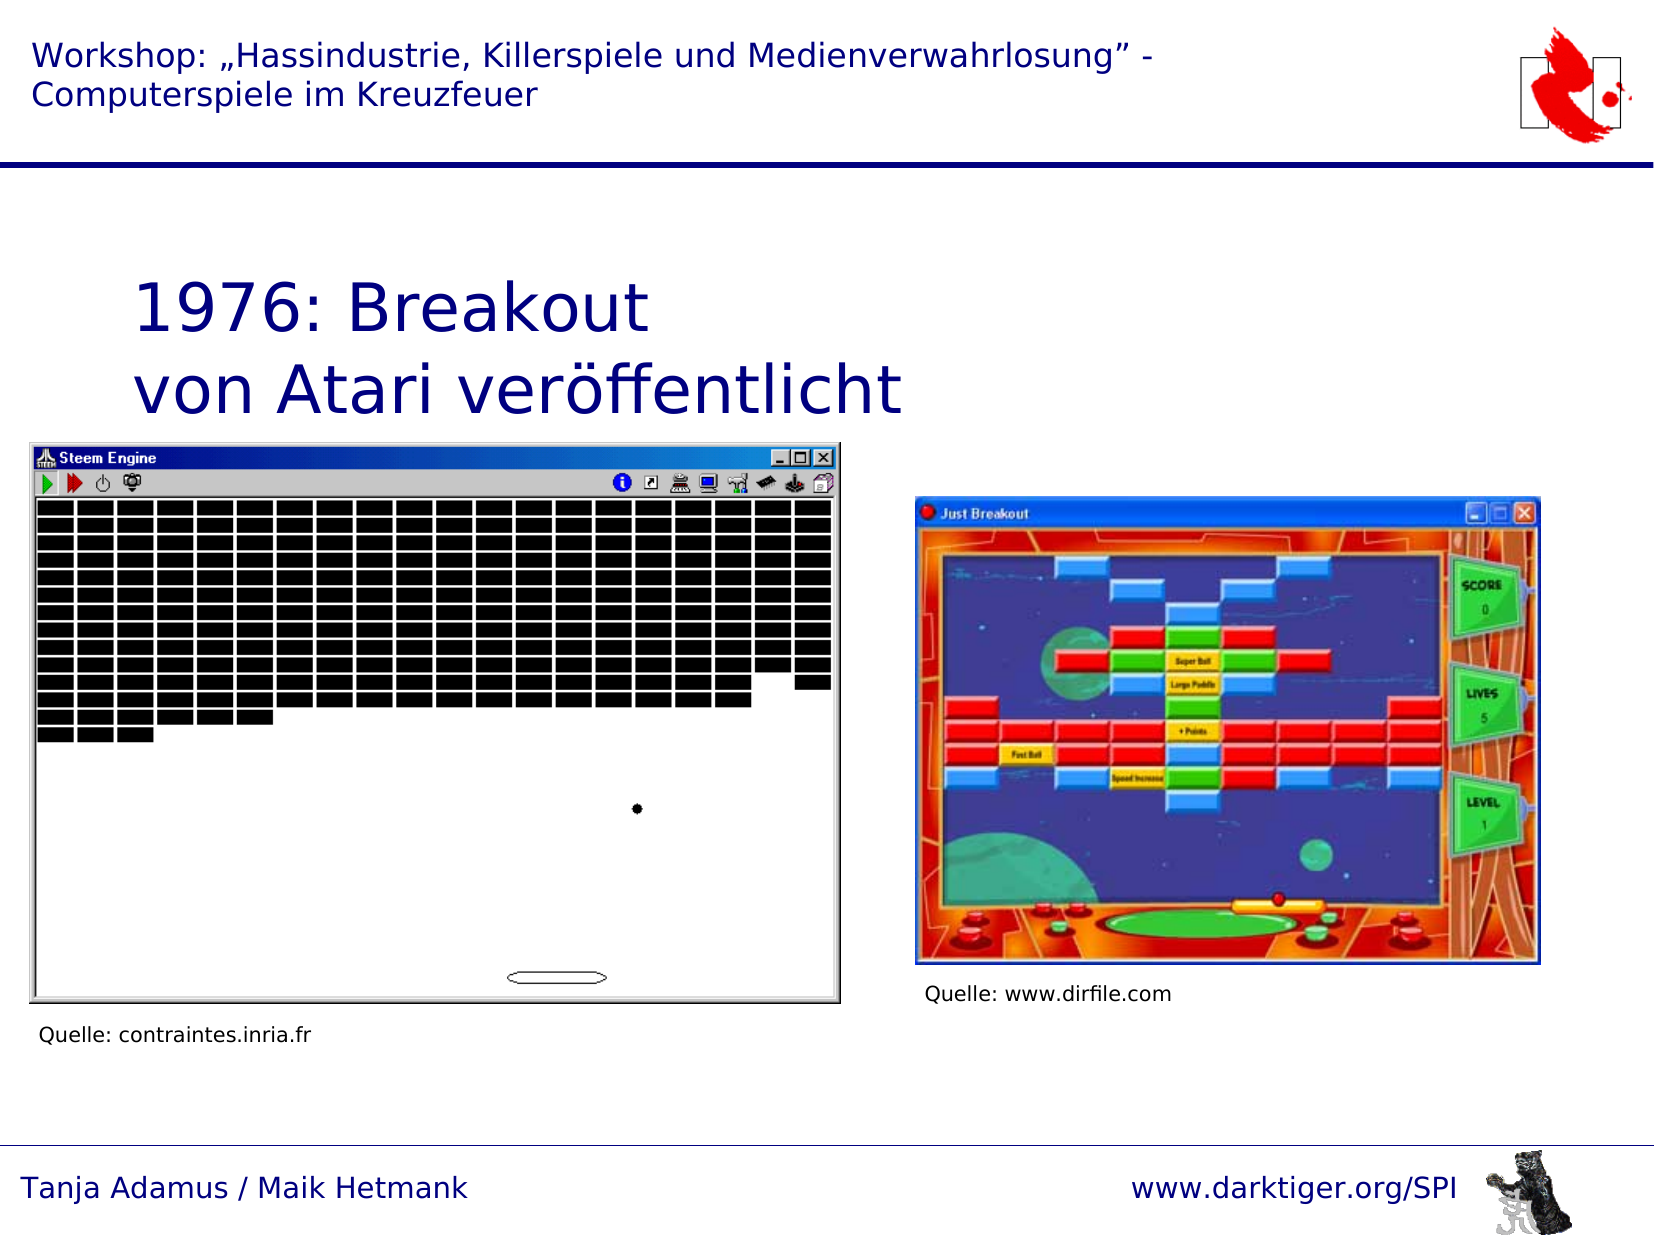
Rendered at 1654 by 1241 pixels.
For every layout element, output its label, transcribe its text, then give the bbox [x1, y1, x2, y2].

picture [915, 496, 1541, 965]
text_box Workshop: „Hassindustrie, Killerspiele und Medienverwahrlosung” - Computerspiele im Kreuzfeuer [16, 29, 1418, 178]
picture [1503, 16, 1632, 148]
text_box Quelle: www.dirfile.com [909, 974, 1188, 1014]
picture [1486, 1150, 1572, 1235]
text_box von Atari veröffentlicht [118, 344, 1595, 438]
text_box Quelle: contraintes.inria.fr [24, 1015, 327, 1055]
picture [29, 442, 841, 1004]
text_box 1976: Breakout [118, 261, 1152, 344]
